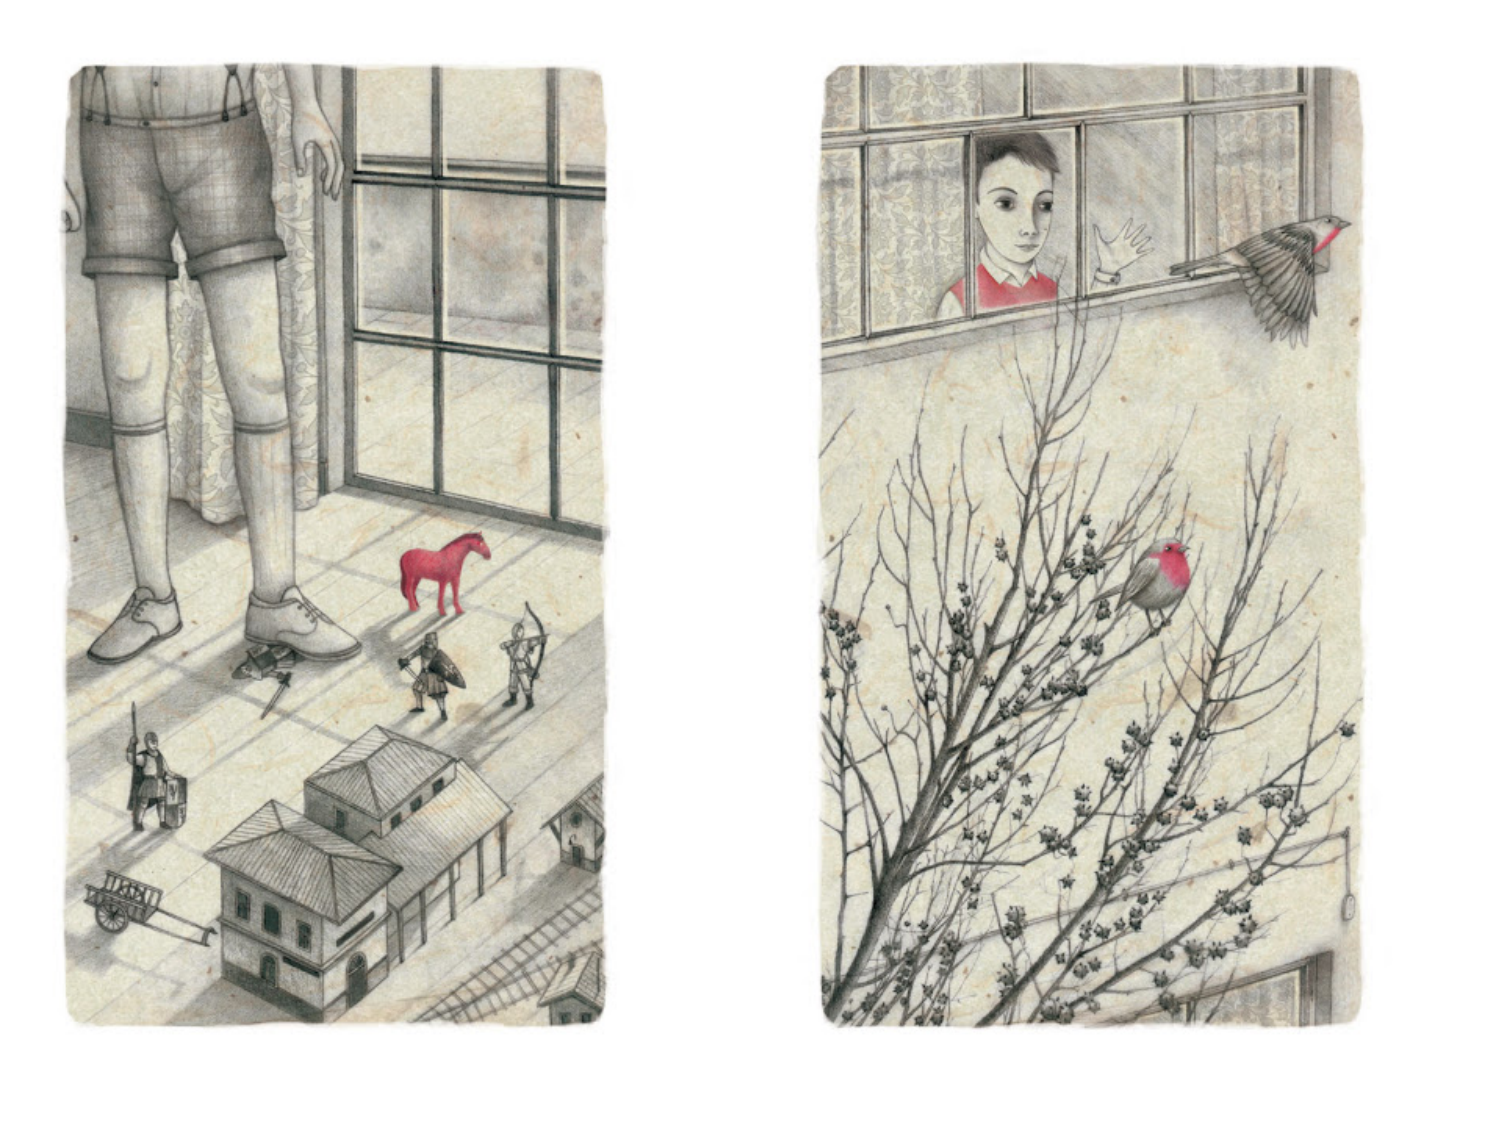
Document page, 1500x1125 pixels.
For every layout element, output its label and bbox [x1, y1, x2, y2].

picture [41, 46, 637, 1047]
picture [797, 46, 1393, 1047]
